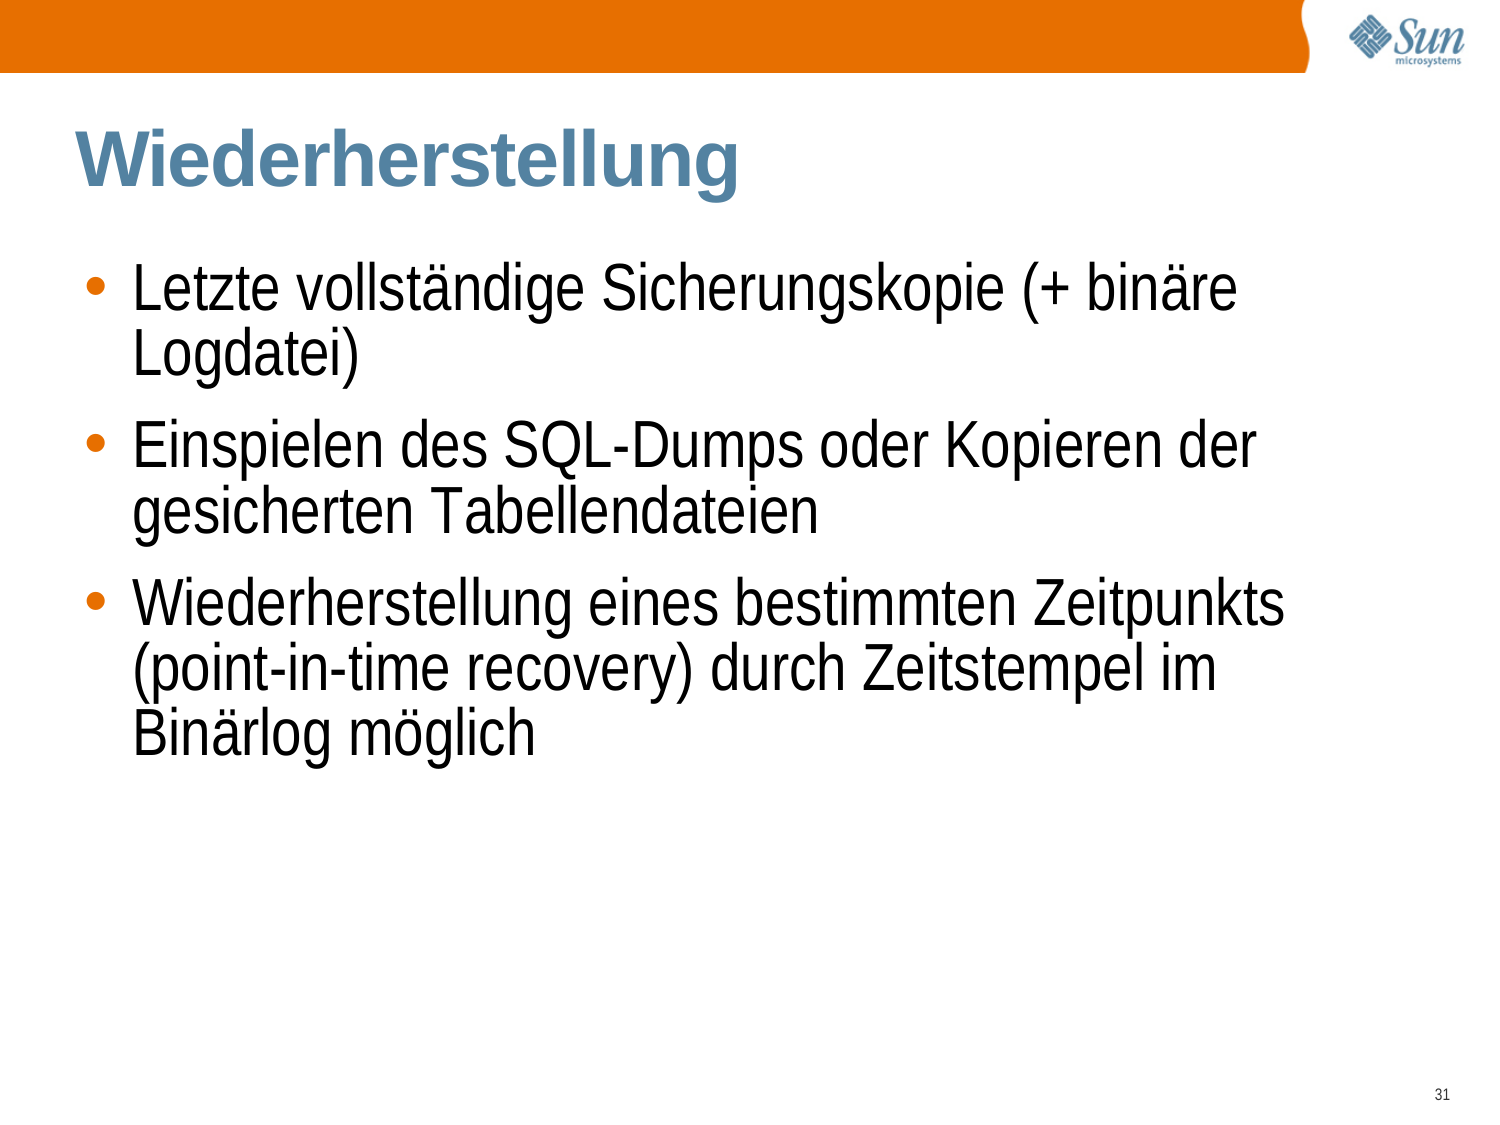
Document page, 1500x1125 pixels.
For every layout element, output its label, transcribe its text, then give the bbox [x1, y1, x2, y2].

title Wiederherstellung [75, 123, 1437, 227]
picture [0, 0, 1500, 73]
list Letzte vollständige Sicherungskopie (+ binäre Logdatei) Einspielen des SQL-Dumps oder Kopieren der gesicherten Tabellendateien Wiederherstellung eines bestimmten Zeitpunkts (point-in-time recovery) durch Zeitstempel im Binärlog möglich [64, 258, 1401, 1047]
